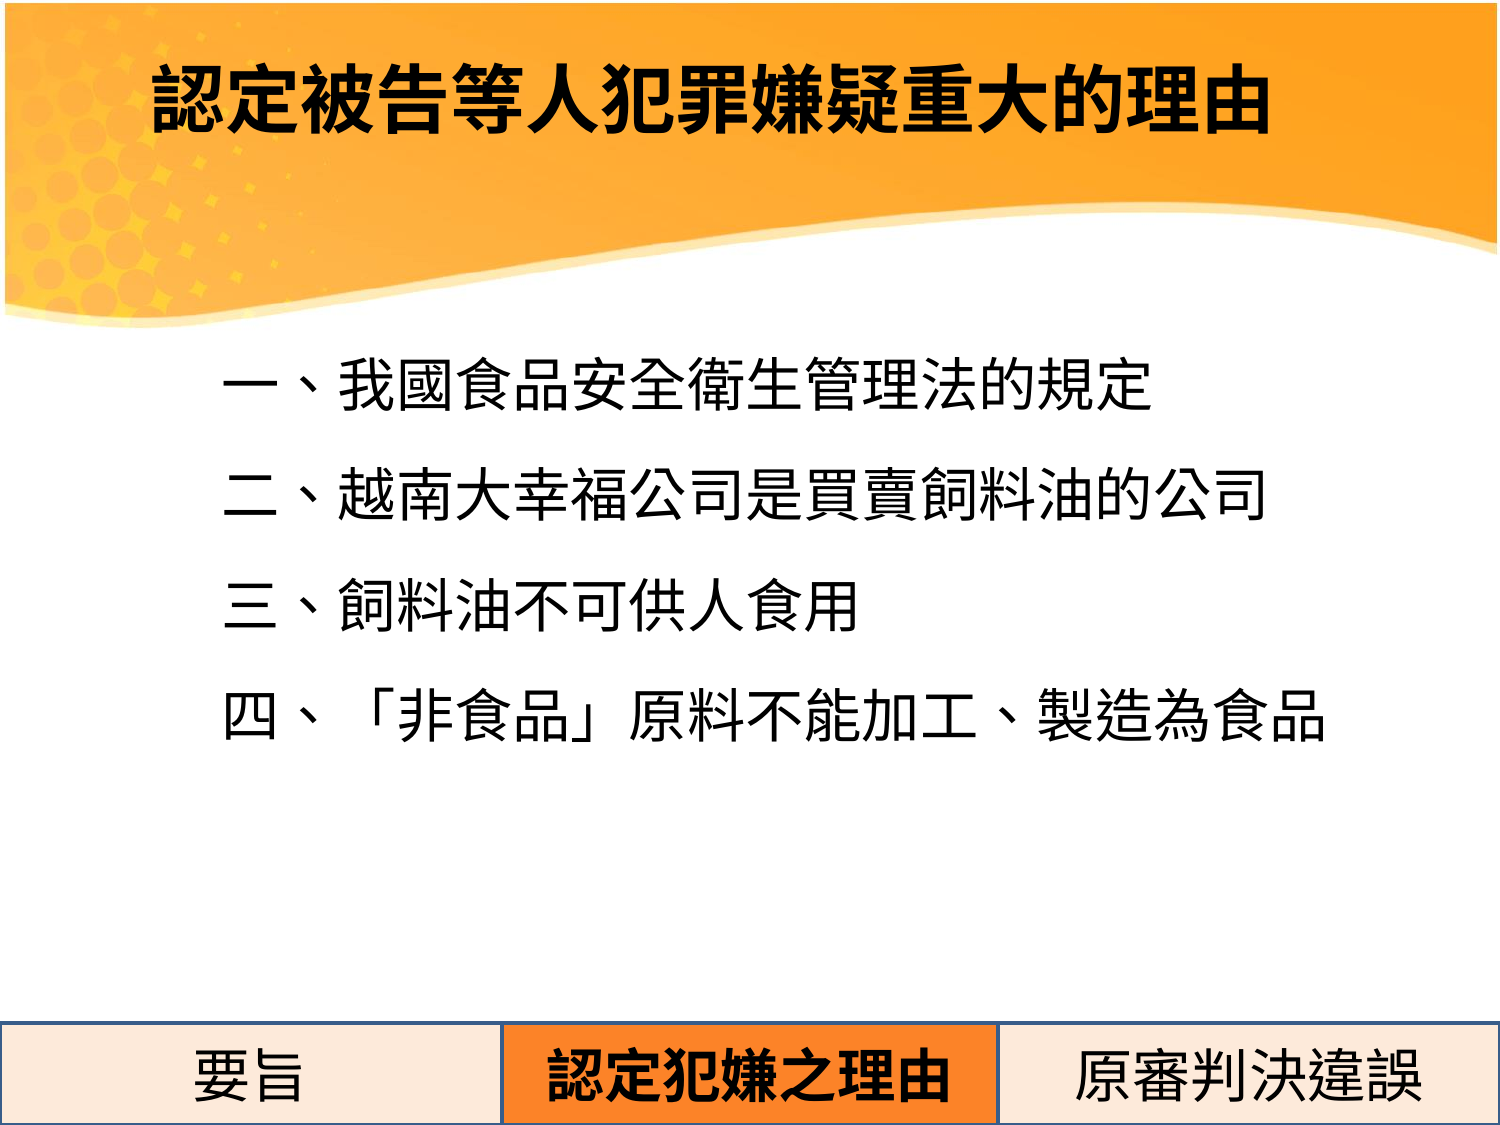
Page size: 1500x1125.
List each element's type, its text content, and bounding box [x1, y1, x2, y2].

title 認定被告等人犯罪嫌疑重大的理由 [75, 45, 1426, 233]
list 一、我國食品安全衛生管理法的規定 二、越南大幸福公司是買賣飼料油的公司 三、飼料油不可供人食用 四、「非食品」原料不能加工、製造為食品 [150, 314, 1500, 976]
